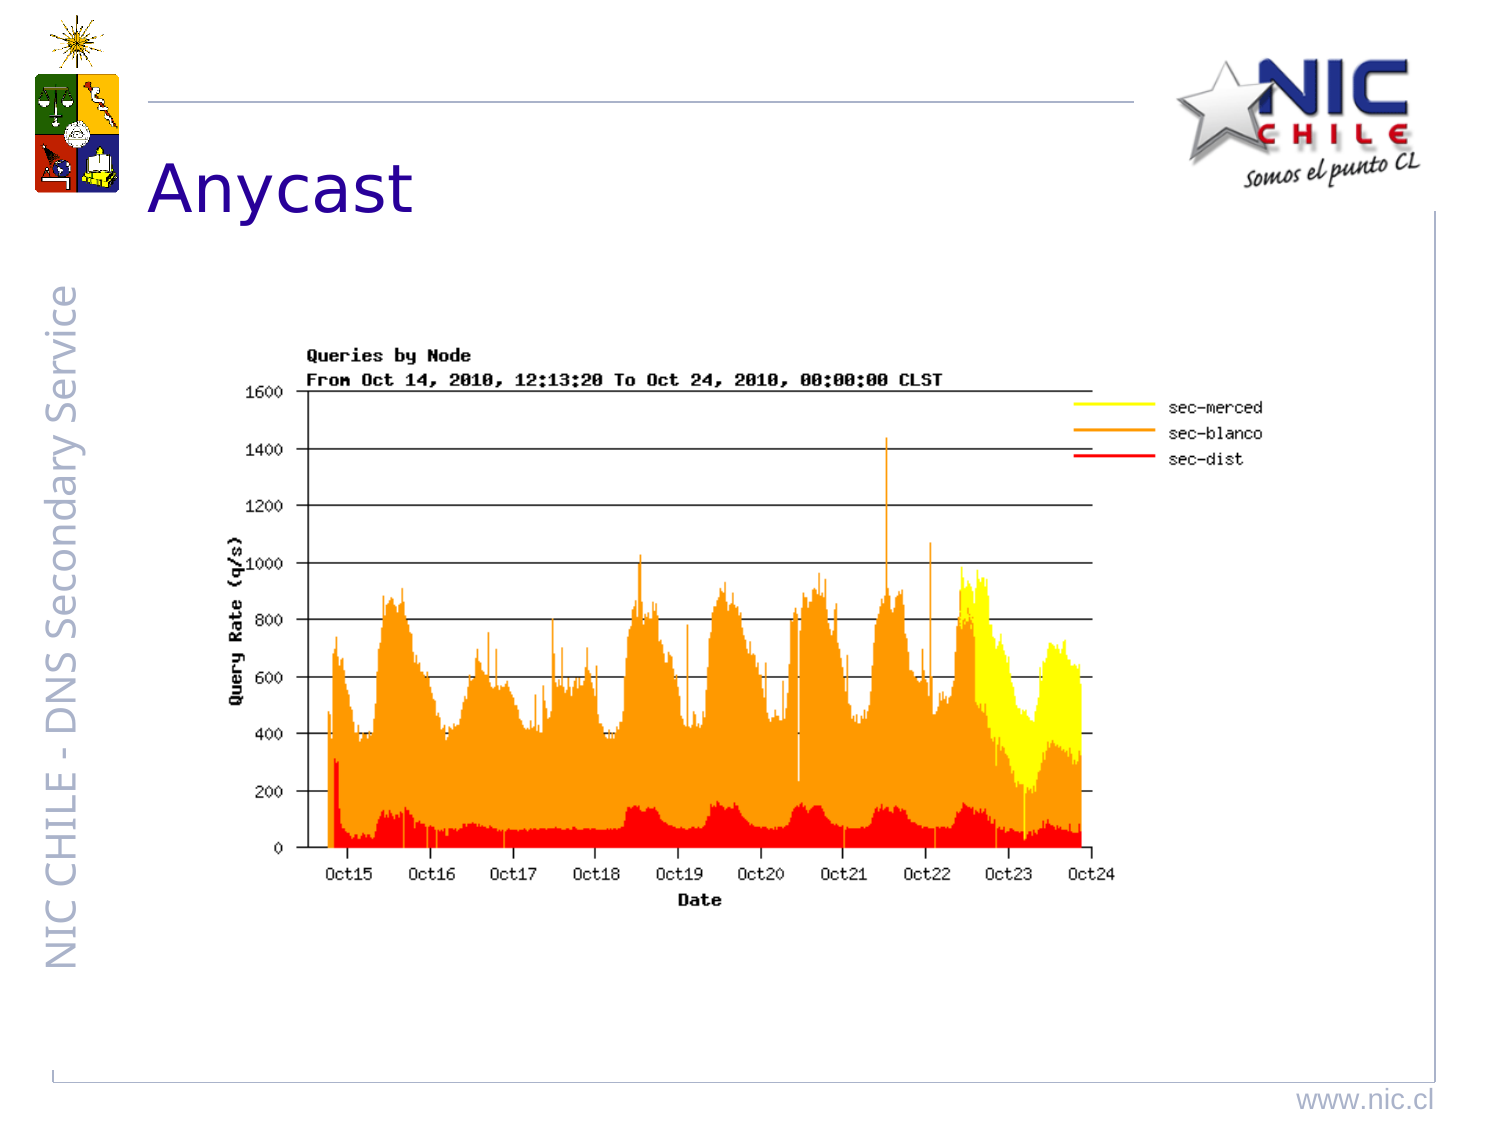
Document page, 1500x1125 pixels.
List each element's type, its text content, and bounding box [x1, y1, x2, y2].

picture [1134, 37, 1463, 211]
picture [30, 9, 124, 199]
title Anycast [147, 113, 1353, 266]
picture [187, 307, 1295, 938]
